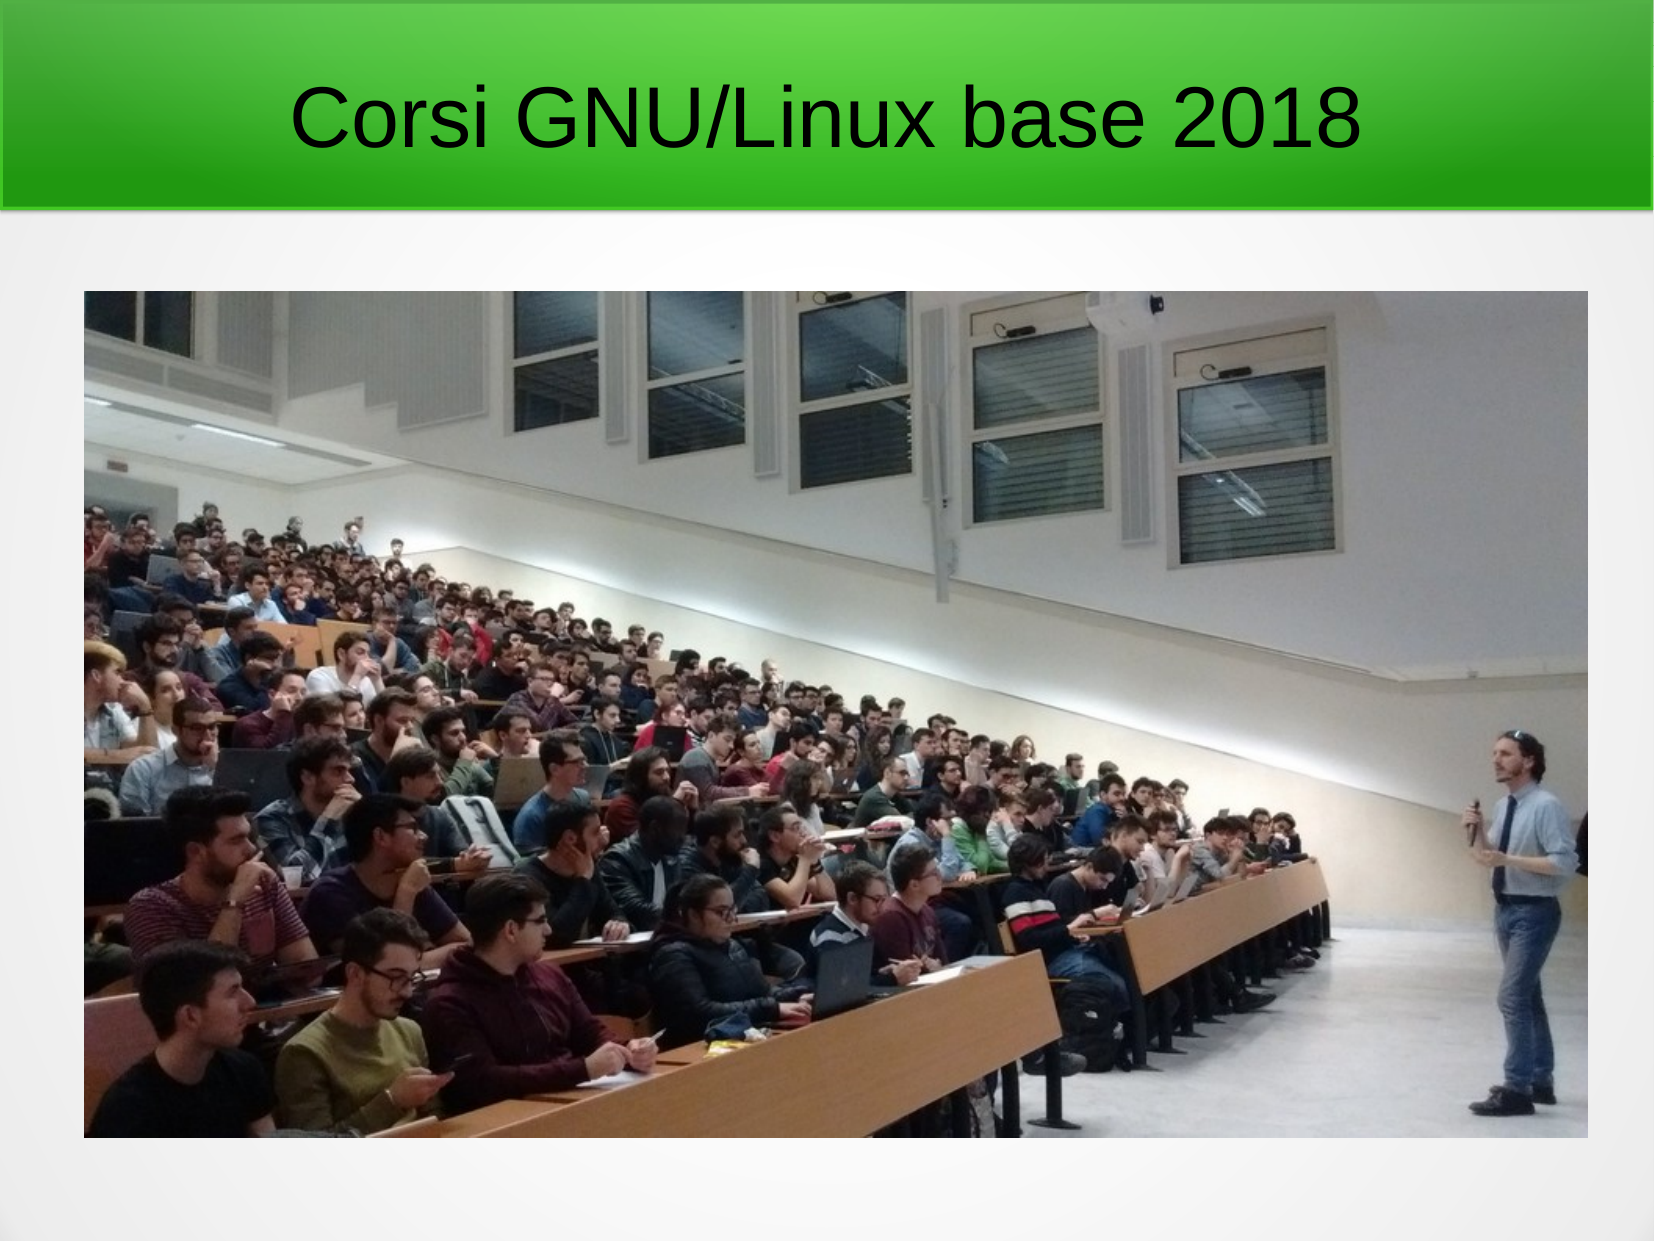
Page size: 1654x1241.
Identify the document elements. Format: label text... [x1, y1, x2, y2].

title Corsi GNU/Linux base 2018 [82, 47, 1571, 189]
picture [84, 291, 1588, 1138]
